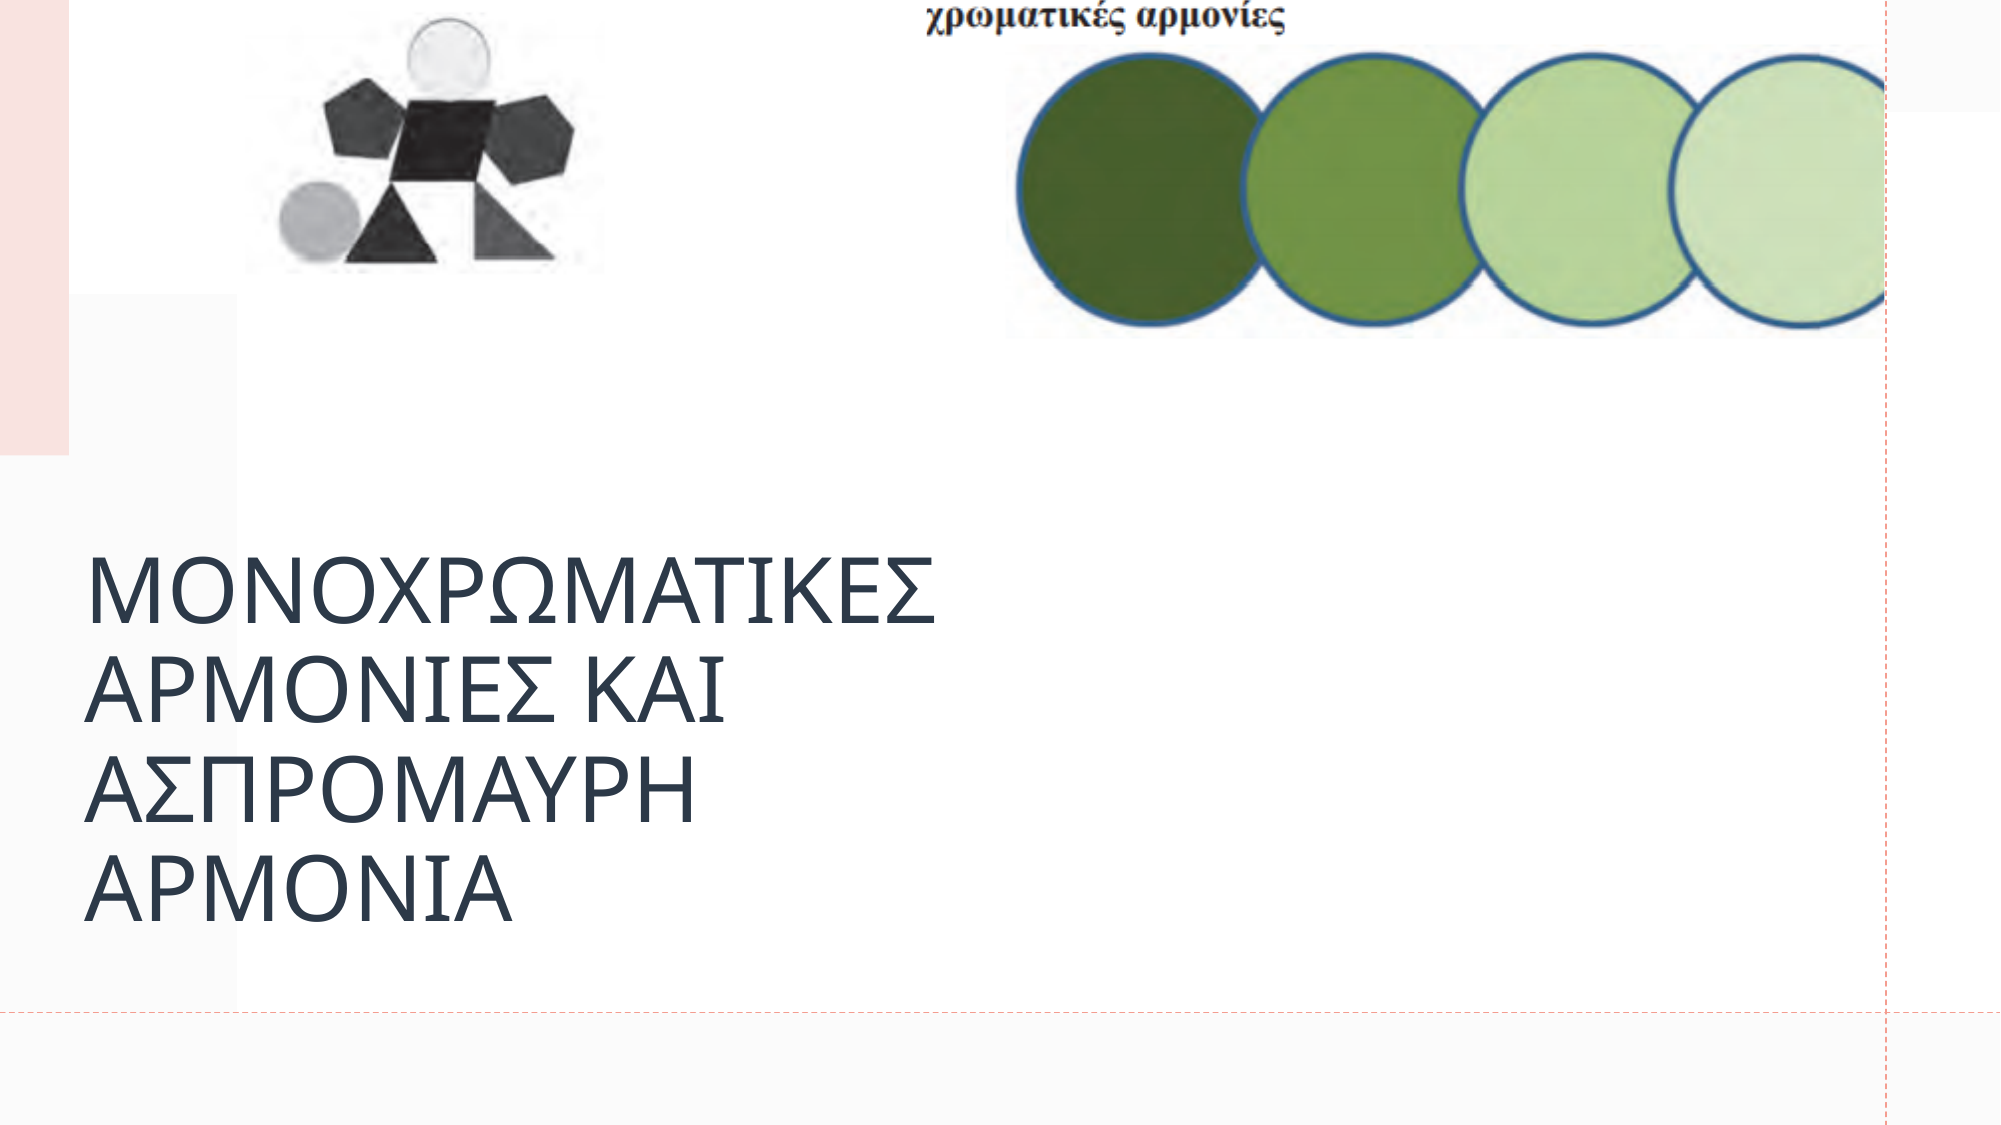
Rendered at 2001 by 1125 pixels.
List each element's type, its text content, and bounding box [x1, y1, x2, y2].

picture [69, 0, 1885, 343]
title ΜΟΝΟΧΡΩΜΑΤΙΚΕΣ ΑΡΜΟΝΙΕΣ ΚΑΙ ΑΣΠΡΟΜΑΥΡΗ ΑΡΜΟΝΙΑ [69, 488, 1056, 998]
text_box [0, 0, 2000, 1125]
